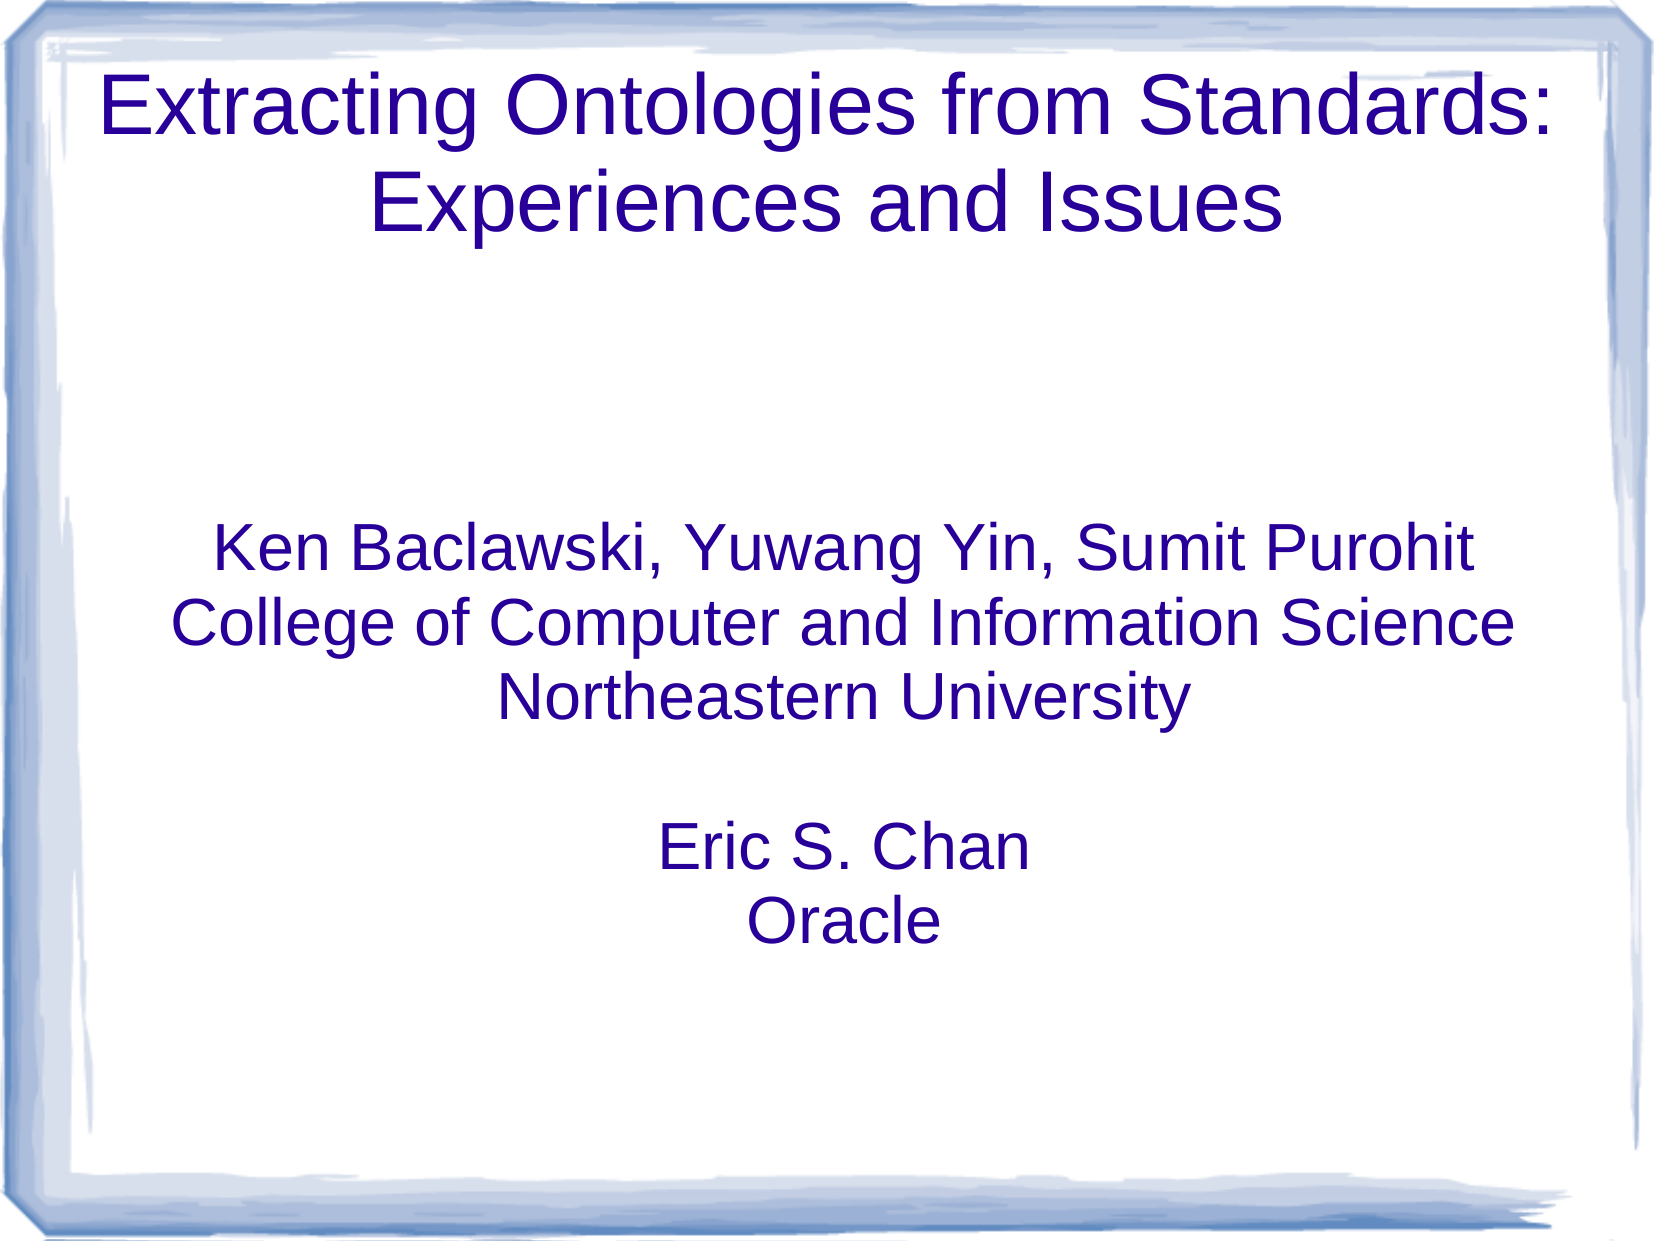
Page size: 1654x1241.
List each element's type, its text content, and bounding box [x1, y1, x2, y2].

picture [0, 0, 1654, 1241]
title Extracting Ontologies from Standards: Experiences and Issues [82, 49, 1571, 257]
subtitle Ken Baclawski, Yuwang Yin, Sumit Purohit College of Computer and Information Science Northeastern University Eric S. Chan Oracle [118, 324, 1571, 1144]
